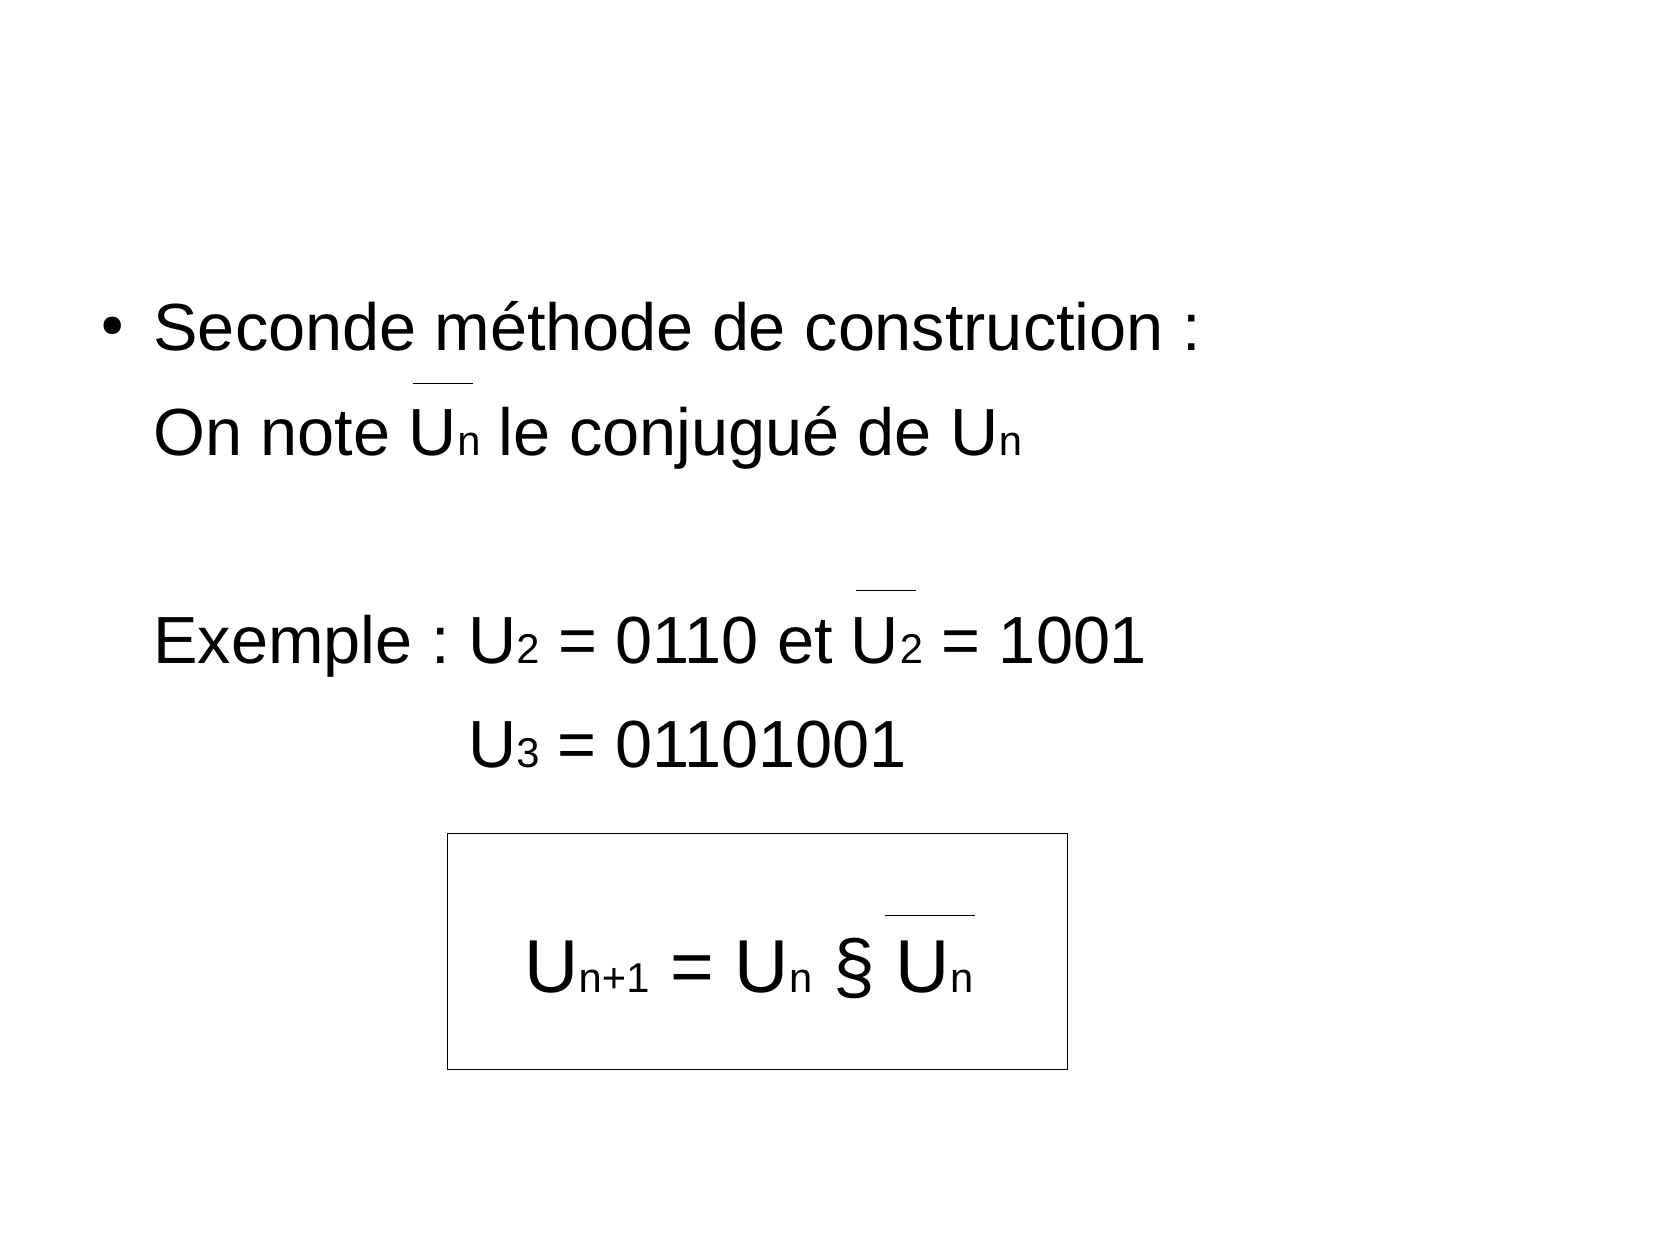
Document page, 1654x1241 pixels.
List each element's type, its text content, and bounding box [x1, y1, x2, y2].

list Seconde méthode de construction : On note Un le conjugué de Un Exemple : U2 = 0110 et U2 = 1001 U3 = 01101001 [82, 290, 1571, 1241]
table_header Un+1 = Un § Un [448, 834, 1067, 1069]
